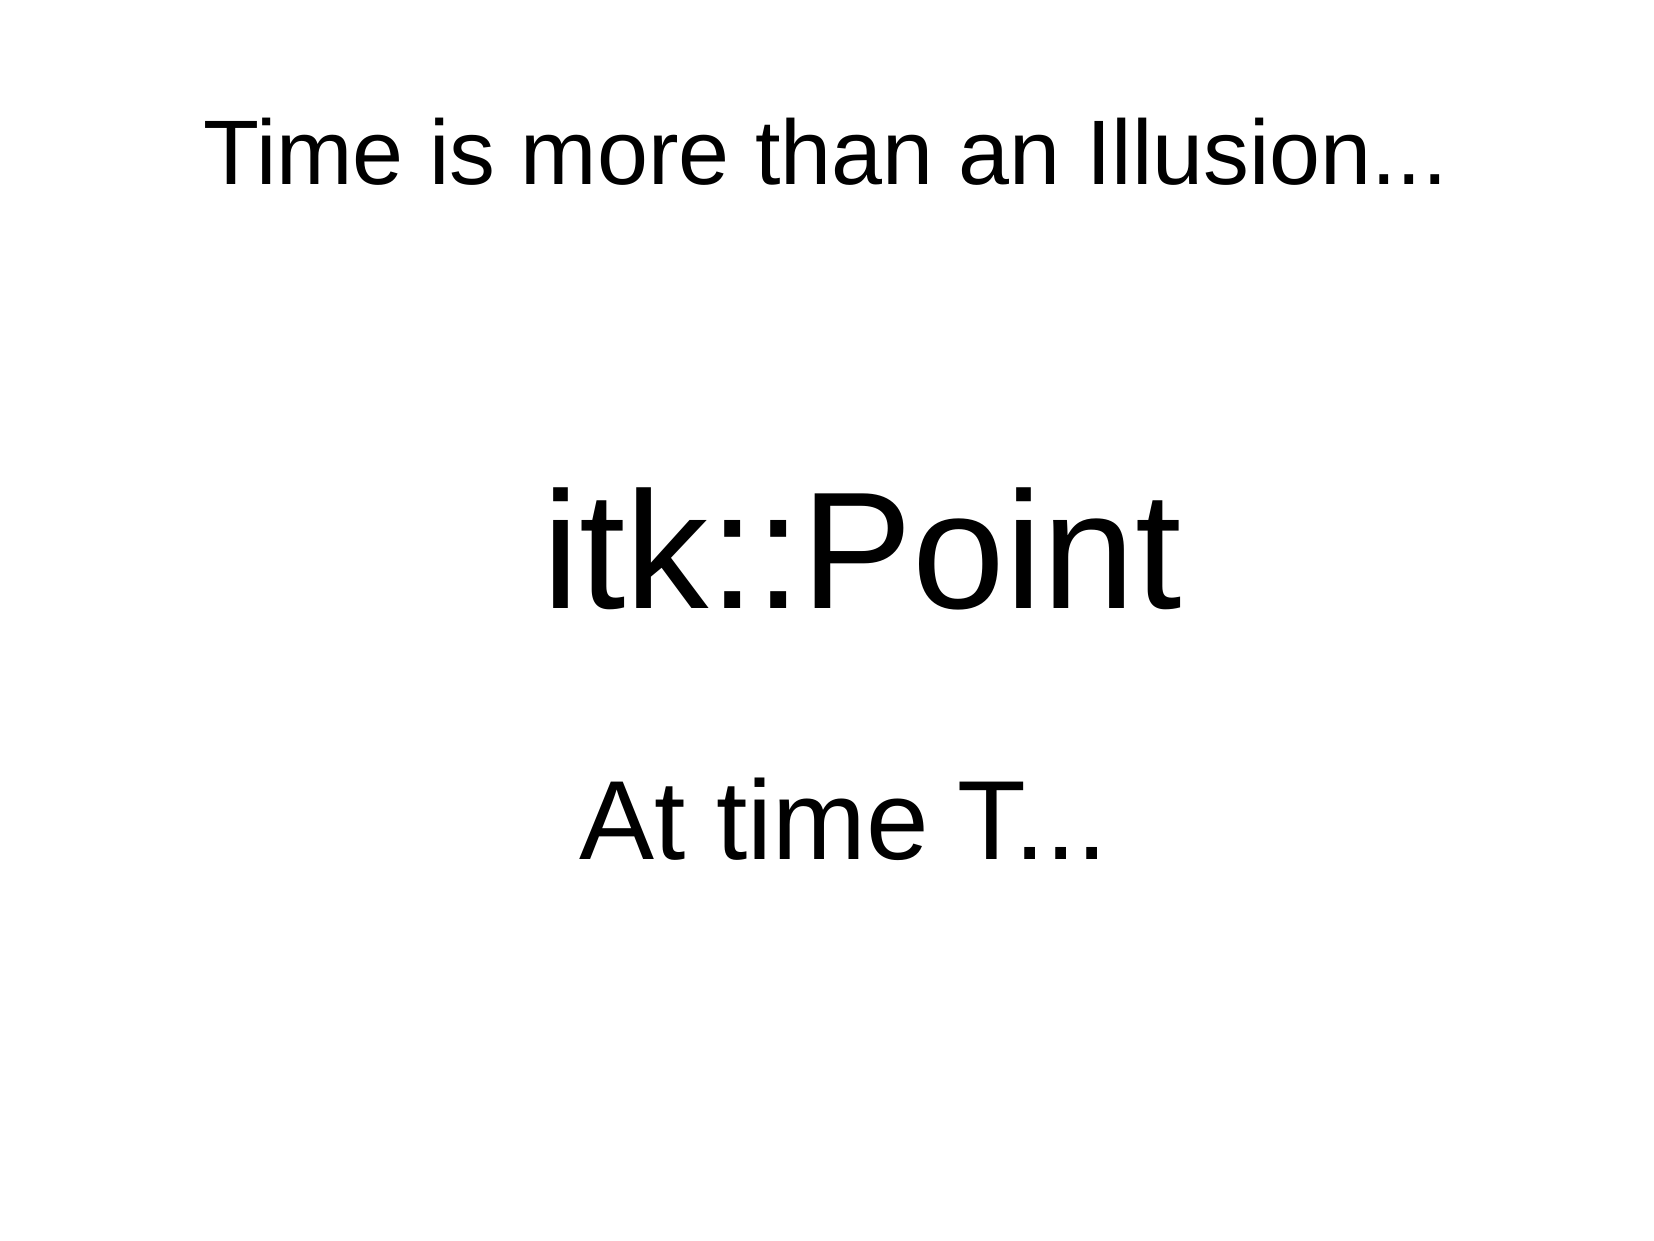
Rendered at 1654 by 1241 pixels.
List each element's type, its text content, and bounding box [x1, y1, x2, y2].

text_box At time T... [375, 750, 1313, 891]
title Time is more than an Illusion... [82, 49, 1571, 257]
text_box itk::Point [187, 450, 1538, 652]
